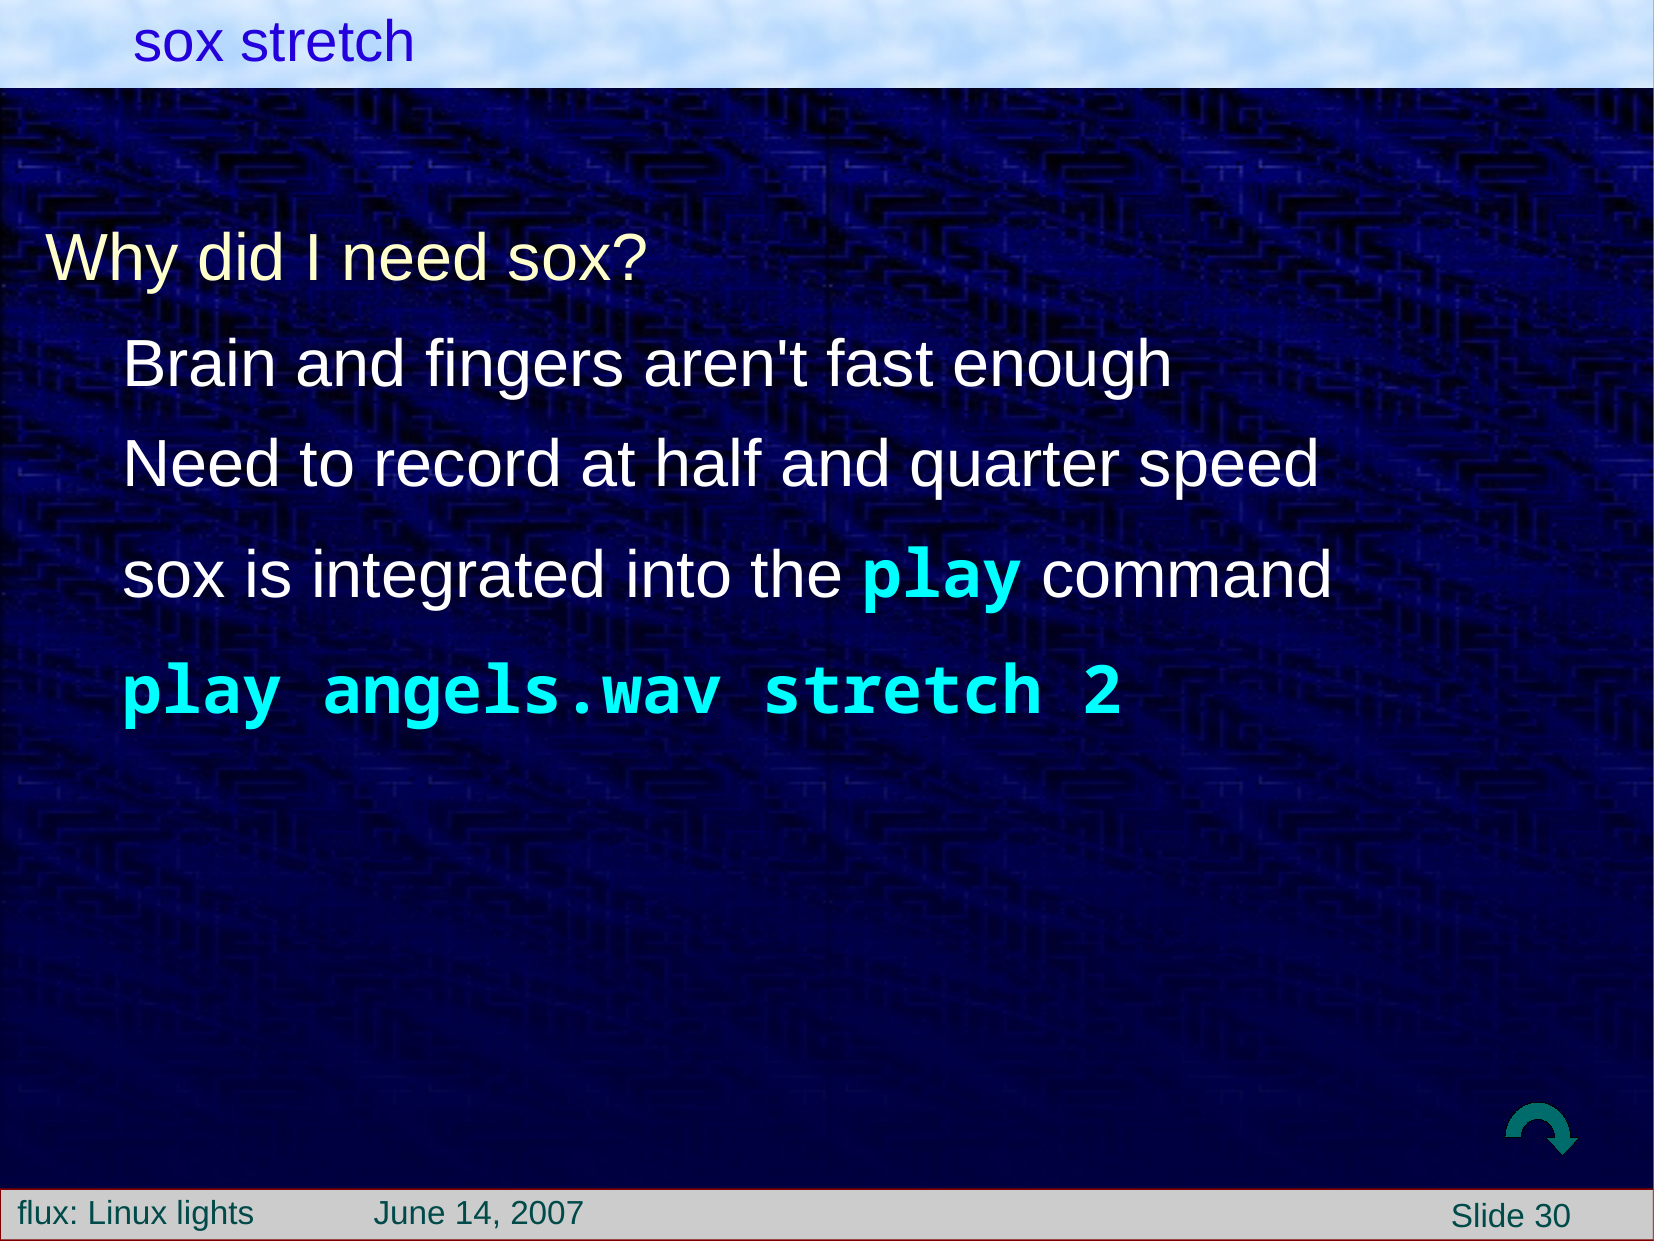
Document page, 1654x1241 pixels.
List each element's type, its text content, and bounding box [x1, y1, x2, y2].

list Why did I need sox? Brain and fingers aren't fast enough Need to record at half and quarter speed sox is integrated into the play command play angels.wav stretch 2 [27, 218, 1634, 1163]
text_box Slide <number> [1436, 1189, 1654, 1241]
text_box [713, 1189, 1436, 1241]
picture [0, 88, 1654, 1189]
text_box sox stretch [0, 0, 1654, 88]
text_box [1504, 1102, 1579, 1156]
text_box flux: Linux lights June 14, 2007 [2, 1186, 713, 1241]
